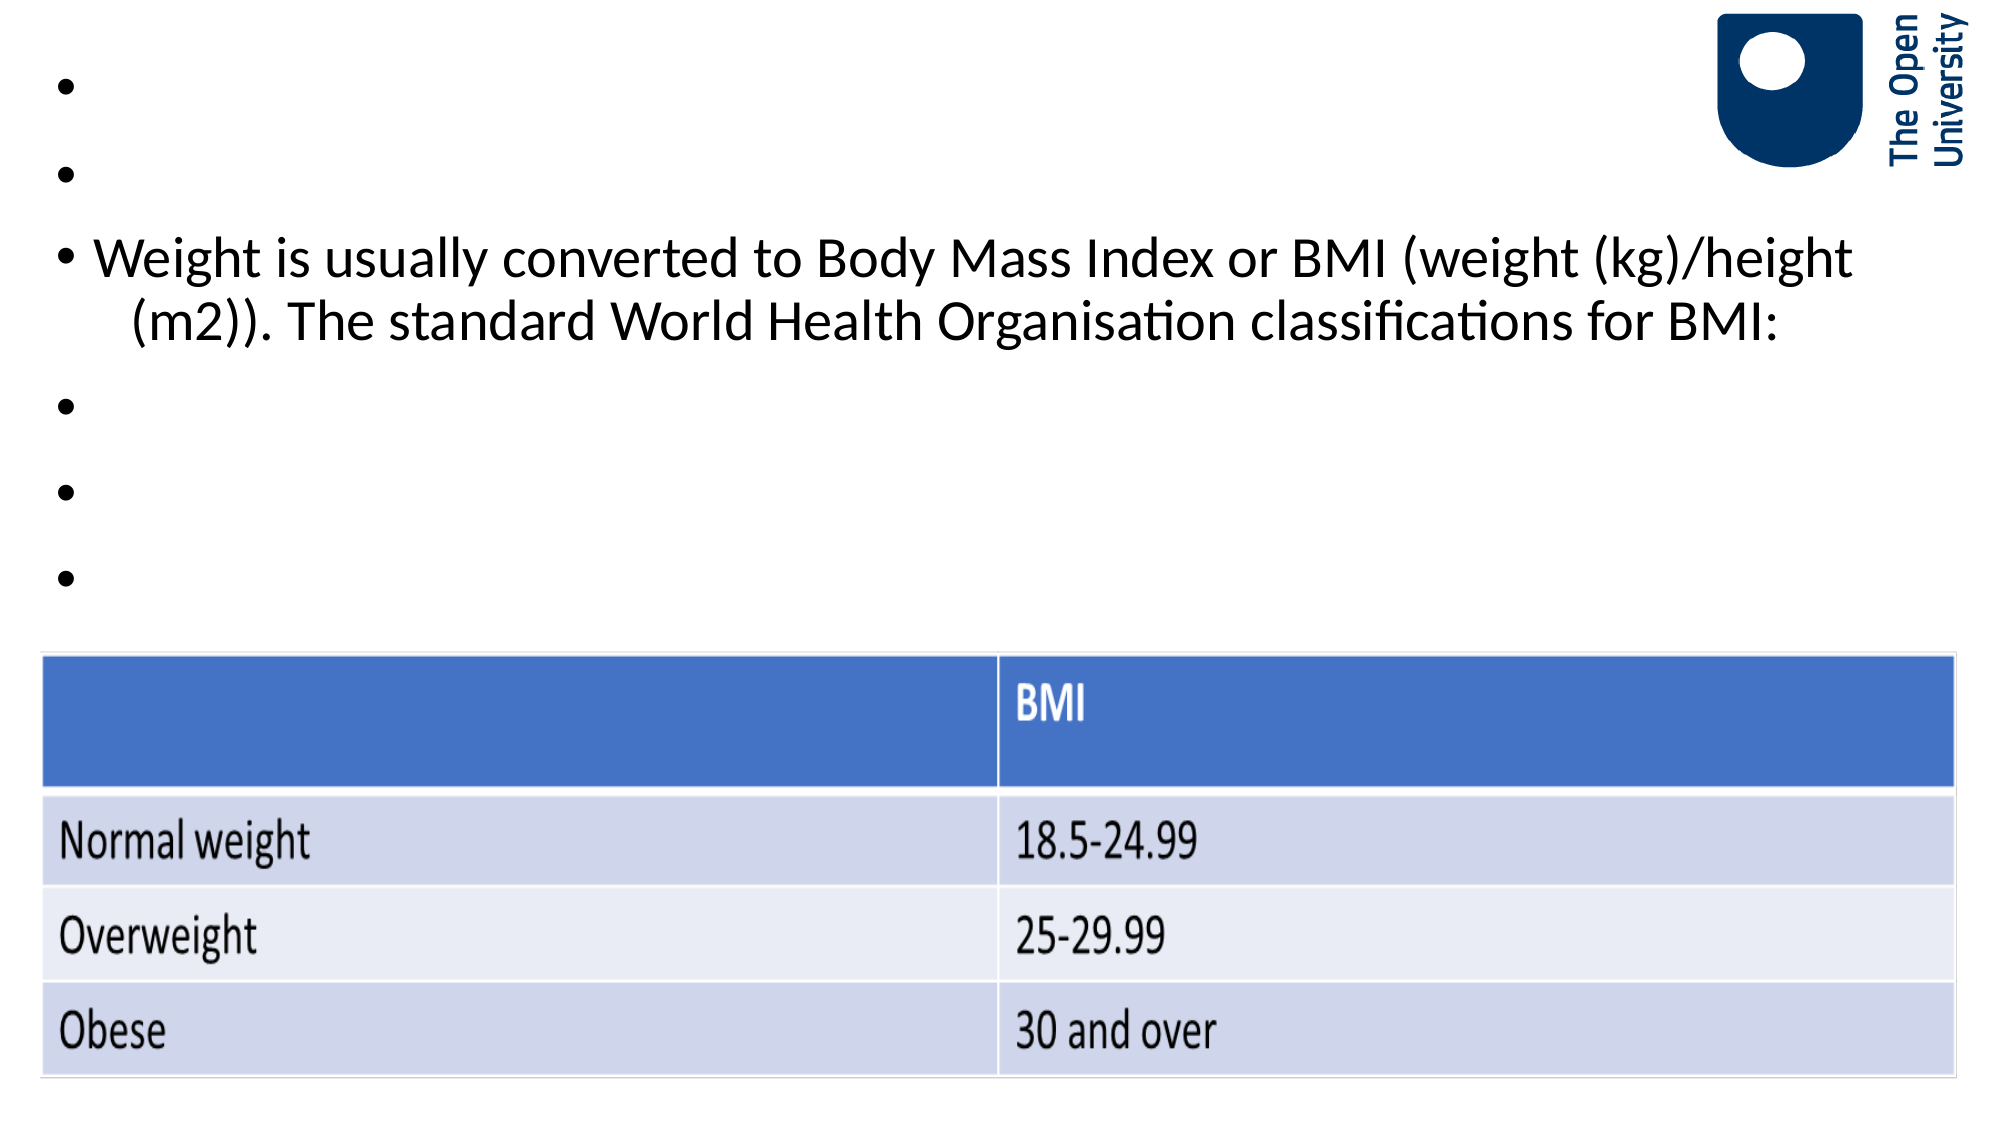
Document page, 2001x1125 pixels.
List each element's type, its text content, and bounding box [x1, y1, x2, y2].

list Weight is usually converted to Body Mass Index or BMI (weight (kg)/height (m2)). The standard World Health Organisation classifications for BMI: [40, 43, 2000, 1100]
picture [40, 646, 1960, 1100]
picture [1716, 10, 1971, 170]
